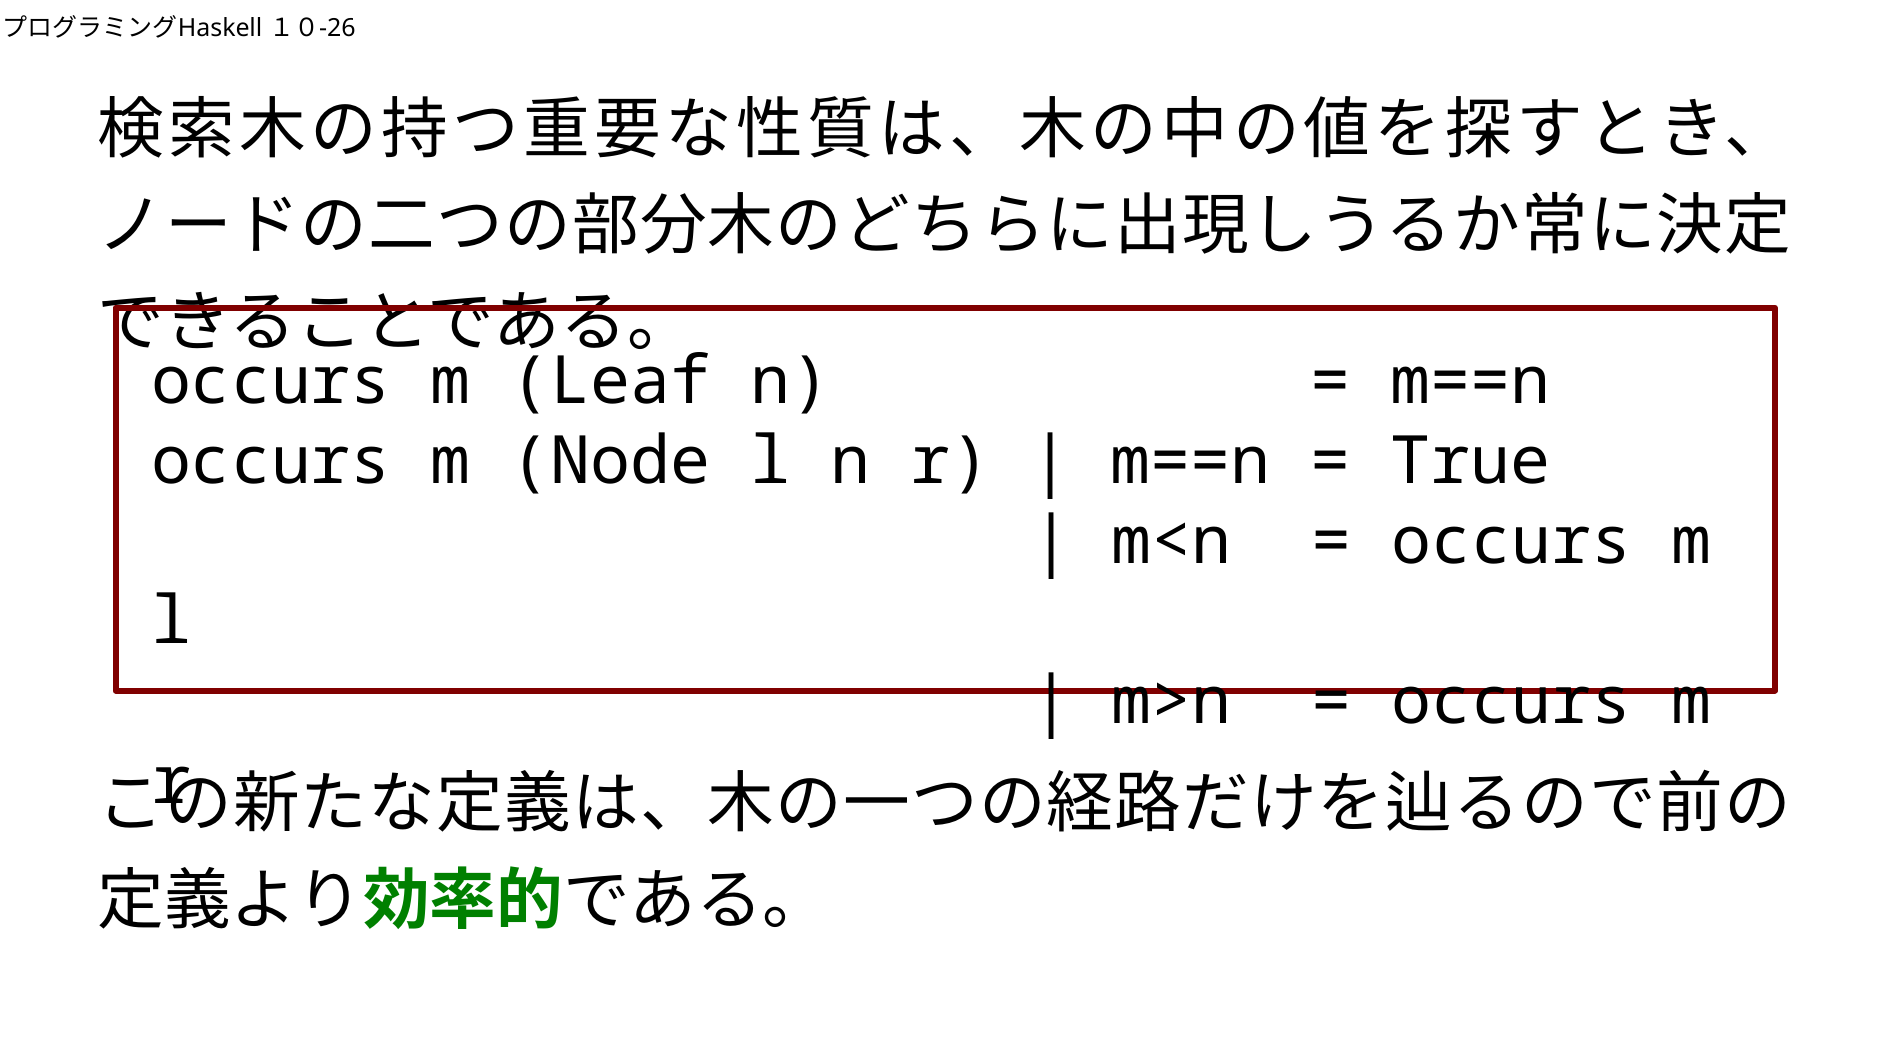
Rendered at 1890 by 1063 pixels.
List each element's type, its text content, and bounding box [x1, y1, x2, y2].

list この新たな定義は、木の一つの経路だけを辿るので前の定義より効率的である。 [94, 746, 1796, 886]
text_box occurs m (Leaf n) = m==n occurs m (Node l n r) | m==n = True | m<n = occurs m l | m>n = occurs m r [115, 307, 1775, 691]
list 検索木の持つ重要な性質は、木の中の値を探すとき、ノードの二つの部分木のどちらに出現しうるか常に決定できることである。 [94, 71, 1796, 278]
